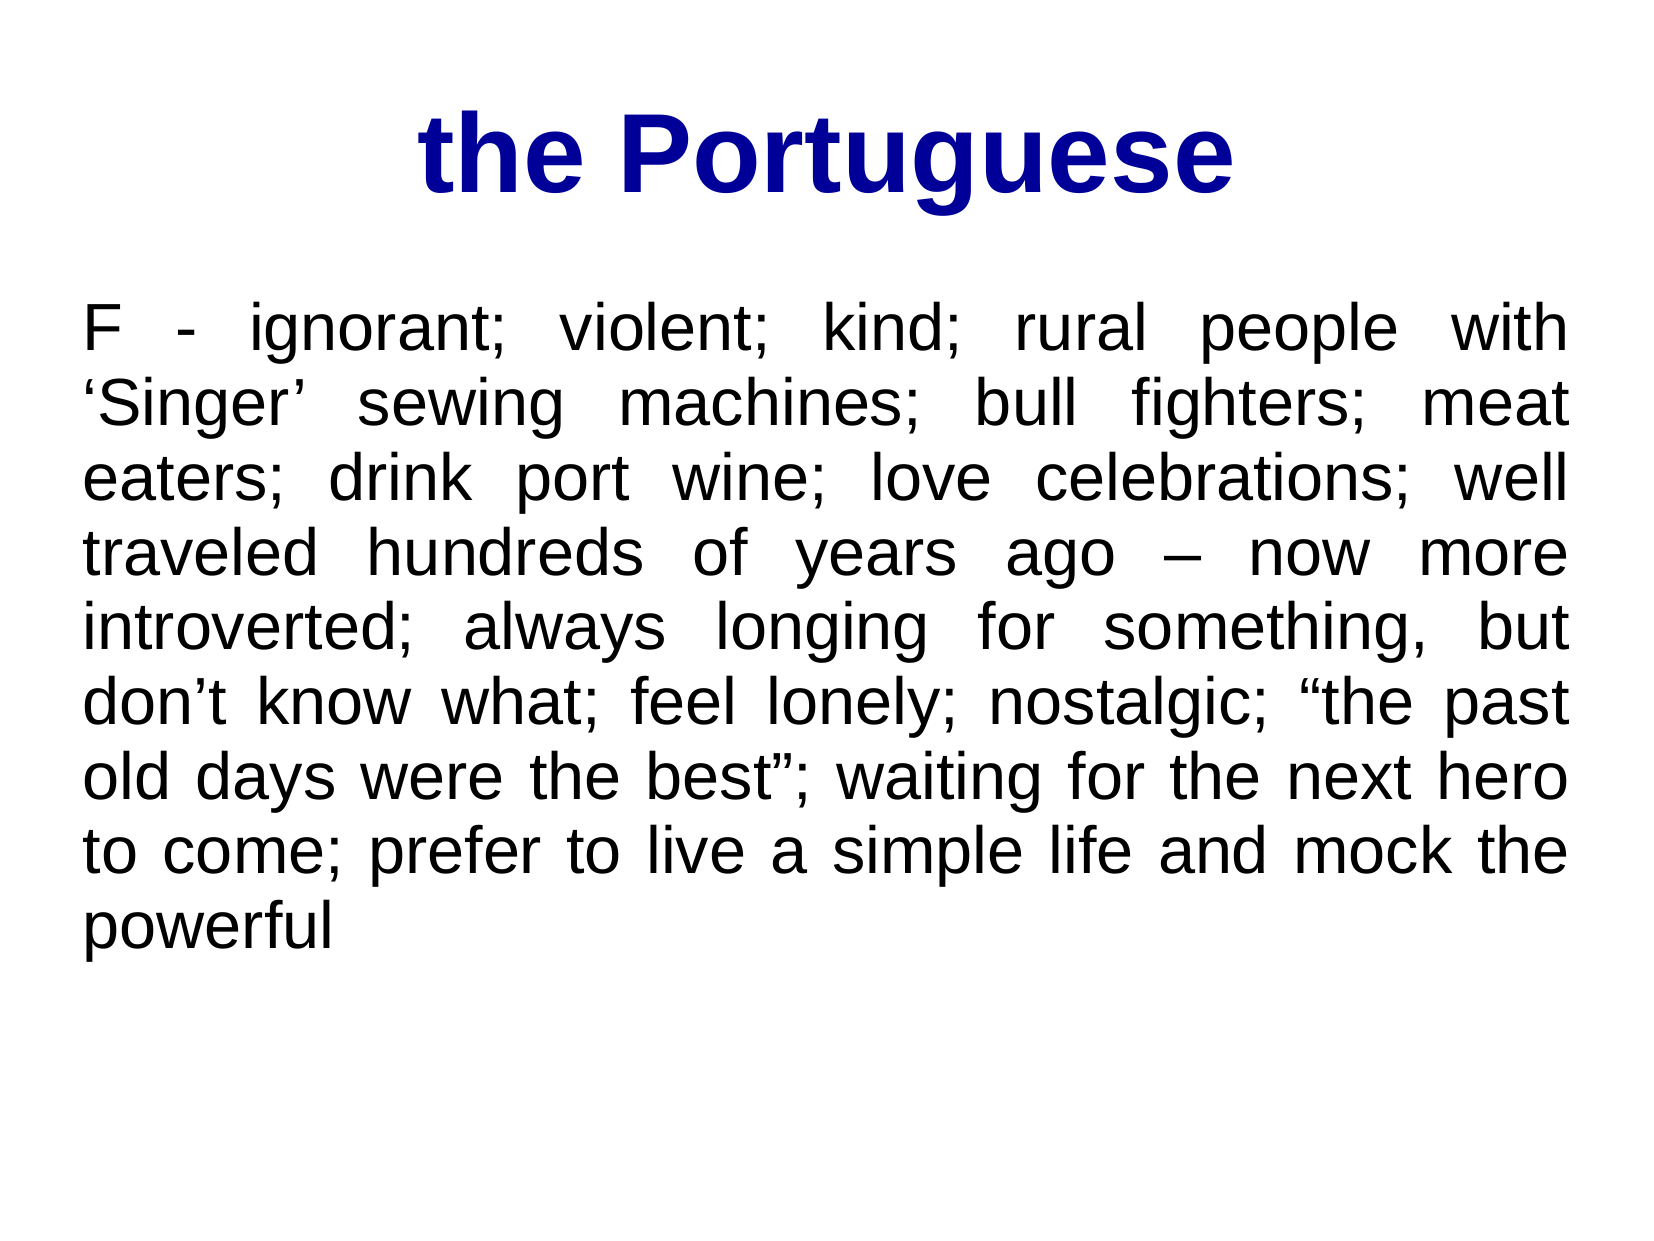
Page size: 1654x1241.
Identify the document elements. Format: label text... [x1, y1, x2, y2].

title the Portuguese [82, 49, 1571, 257]
list F - ignorant; violent; kind; rural people with ‘Singer’ sewing machines; bull fighters; meat eaters; drink port wine; love celebrations; well traveled hundreds of years ago – now more introverted; always longing for something, but don’t know what; feel lonely; nostalgic; “the past old days were the best”; waiting for the next hero to come; prefer to live a simple life and mock the powerful [82, 290, 1571, 1109]
